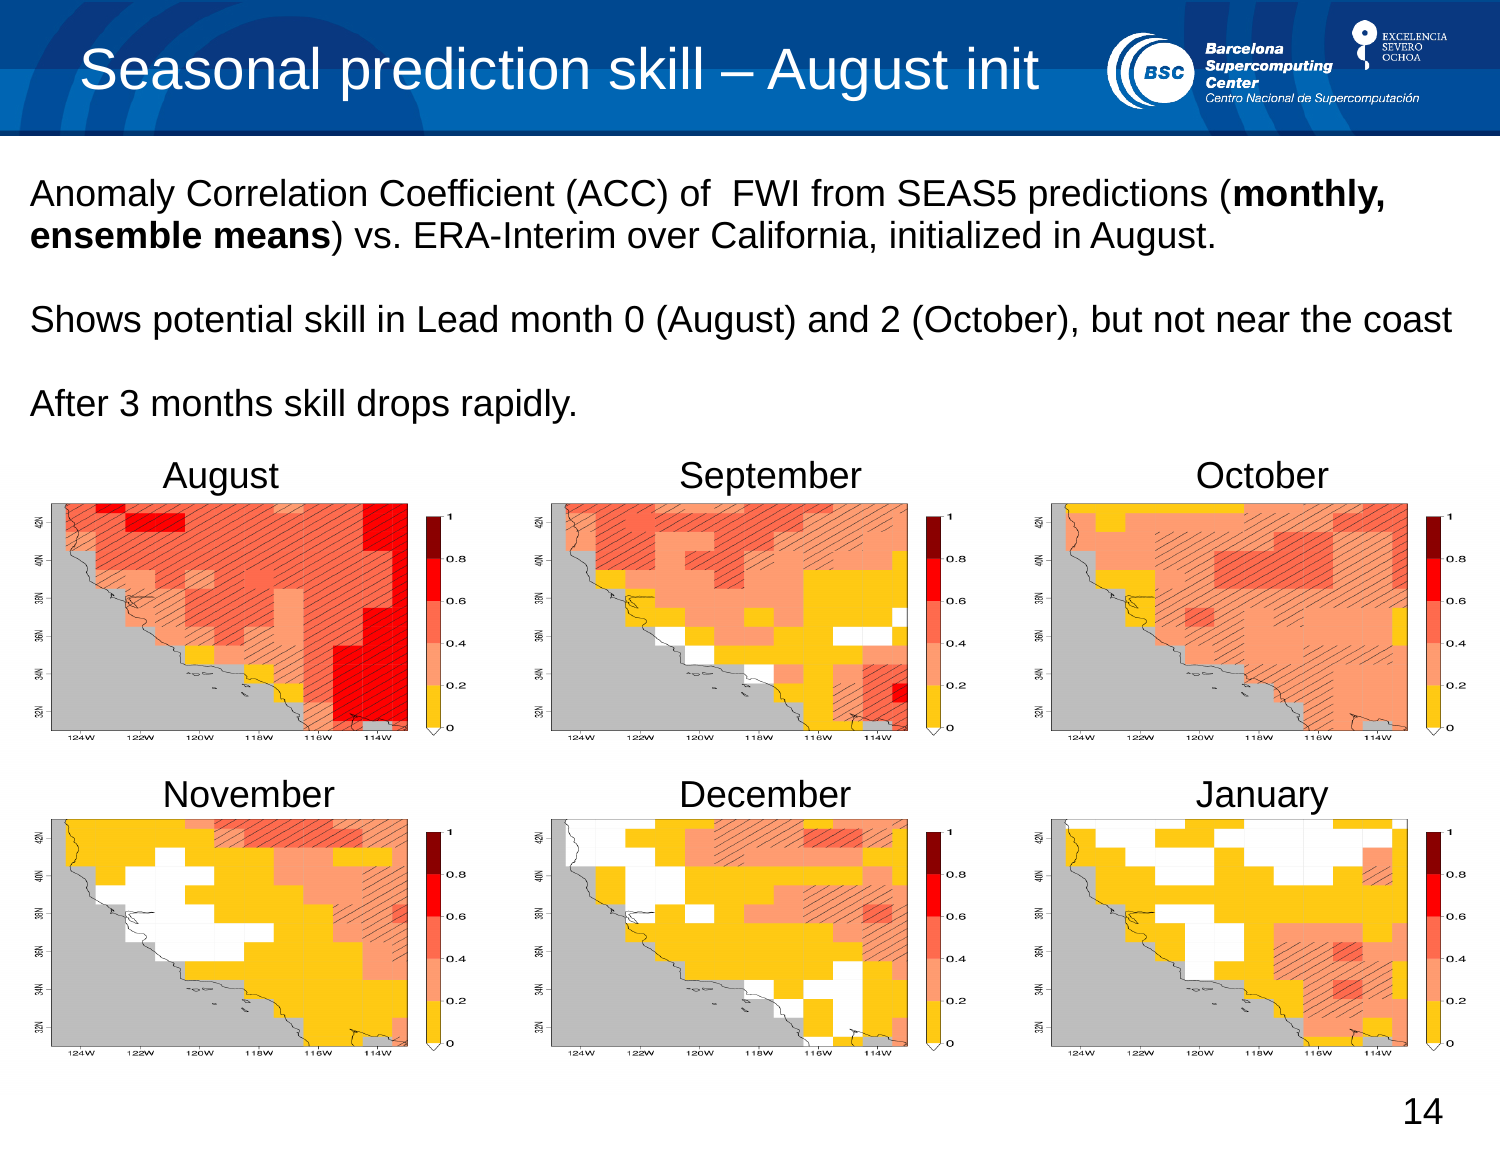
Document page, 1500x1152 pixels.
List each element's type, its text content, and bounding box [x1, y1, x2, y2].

title Seasonal prediction skill – August init [65, 23, 1081, 139]
picture [0, 0, 1500, 136]
picture [0, 504, 1500, 765]
text_box Anomaly Correlation Coefficient (ACC) of FWI from SEAS5 predictions (monthly, ensemble means) vs. ERA-Interim over California, initialized in August. Shows potential skill in Lead month 0 (August) and 2 (October), but not near the coast After 3 months skill drops rapidly. [15, 165, 1471, 474]
picture [0, 823, 1500, 1095]
text_box November December January [0, 765, 1500, 823]
text_box August September October [0, 446, 1500, 504]
